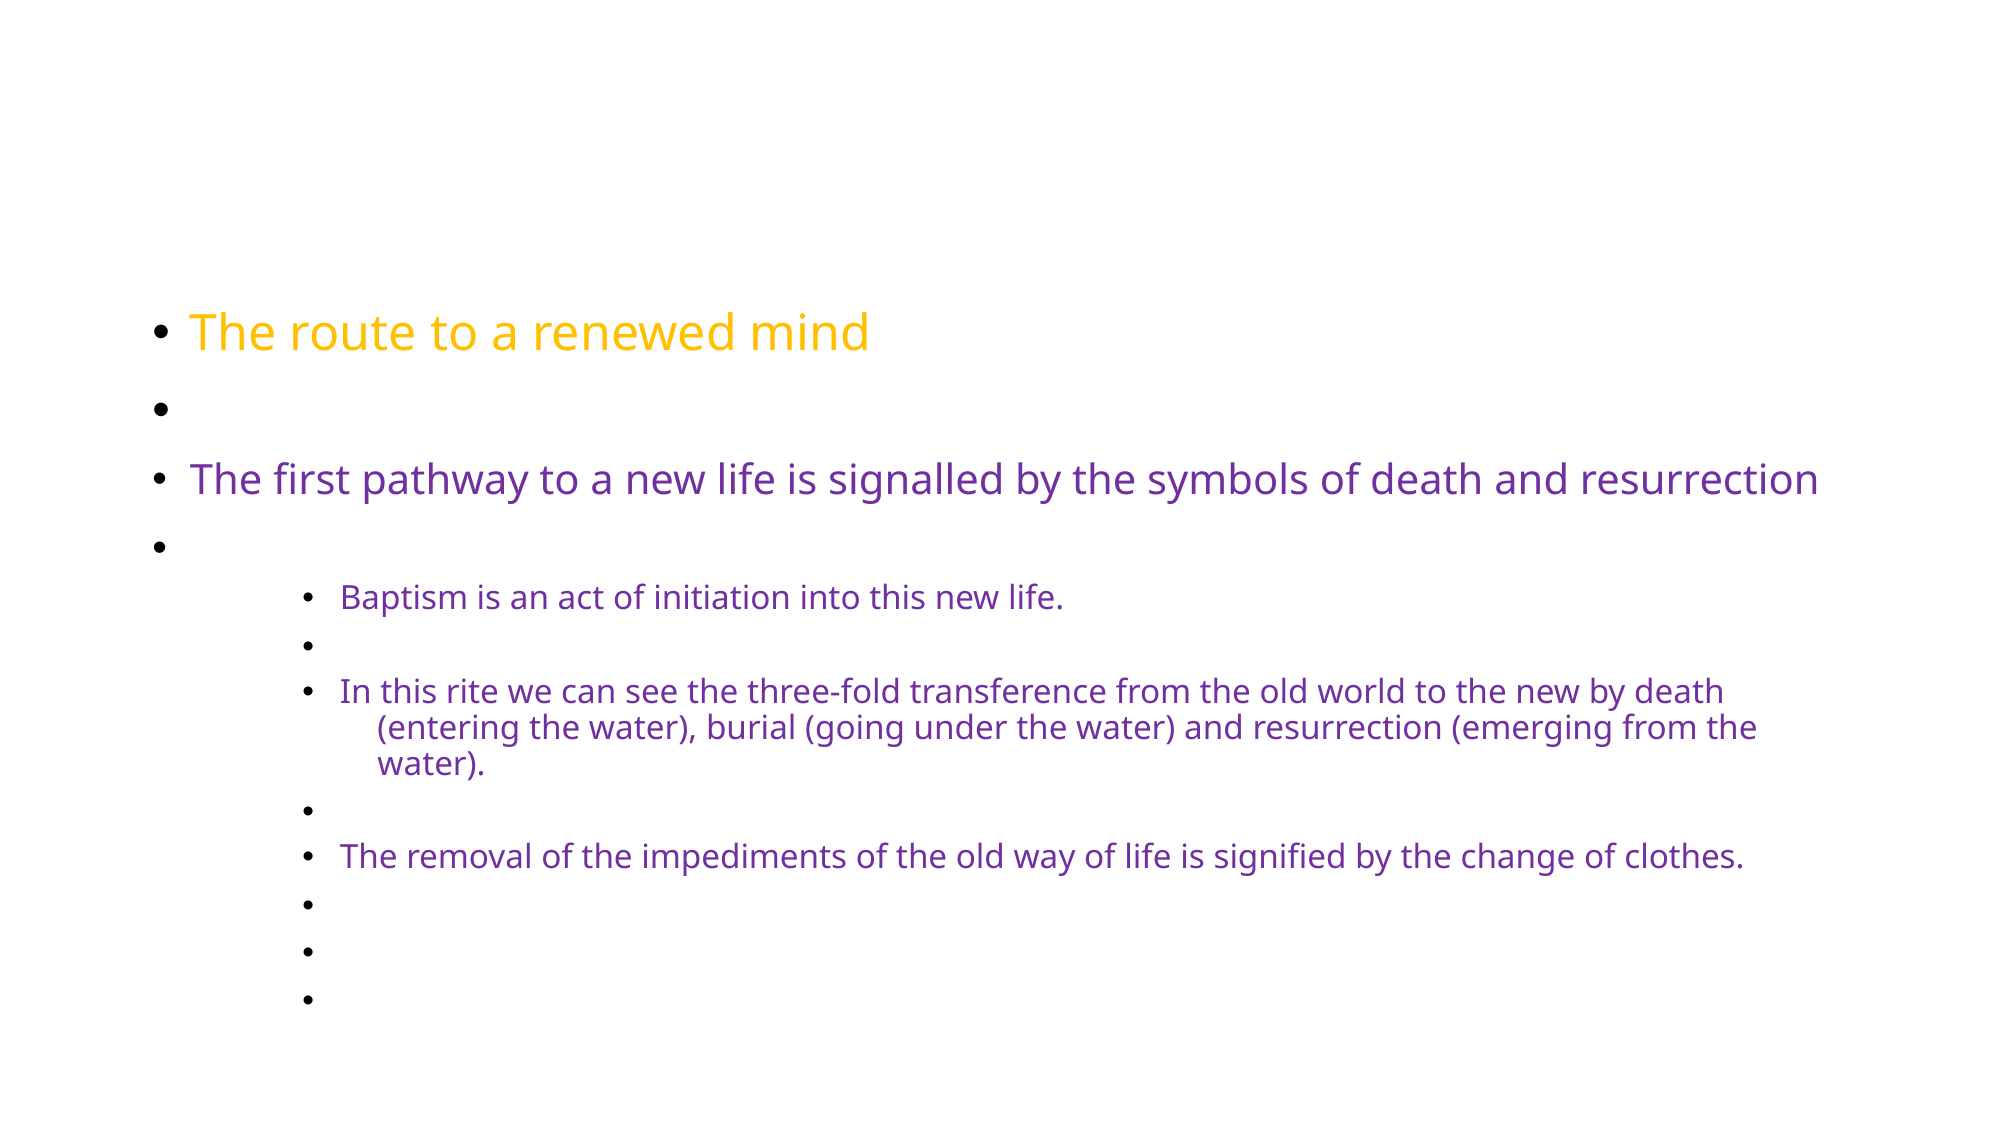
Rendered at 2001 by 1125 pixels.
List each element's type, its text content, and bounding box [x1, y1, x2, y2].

list The route to a renewed mind The first pathway to a new life is signalled by the symbols of death and resurrection Baptism is an act of initiation into this new life. In this rite we can see the three-fold transference from the old world to the new by death (entering the water), burial (going under the water) and resurrection (emerging from the water). The removal of the impediments of the old way of life is signified by the change of clothes. [137, 299, 1863, 1014]
